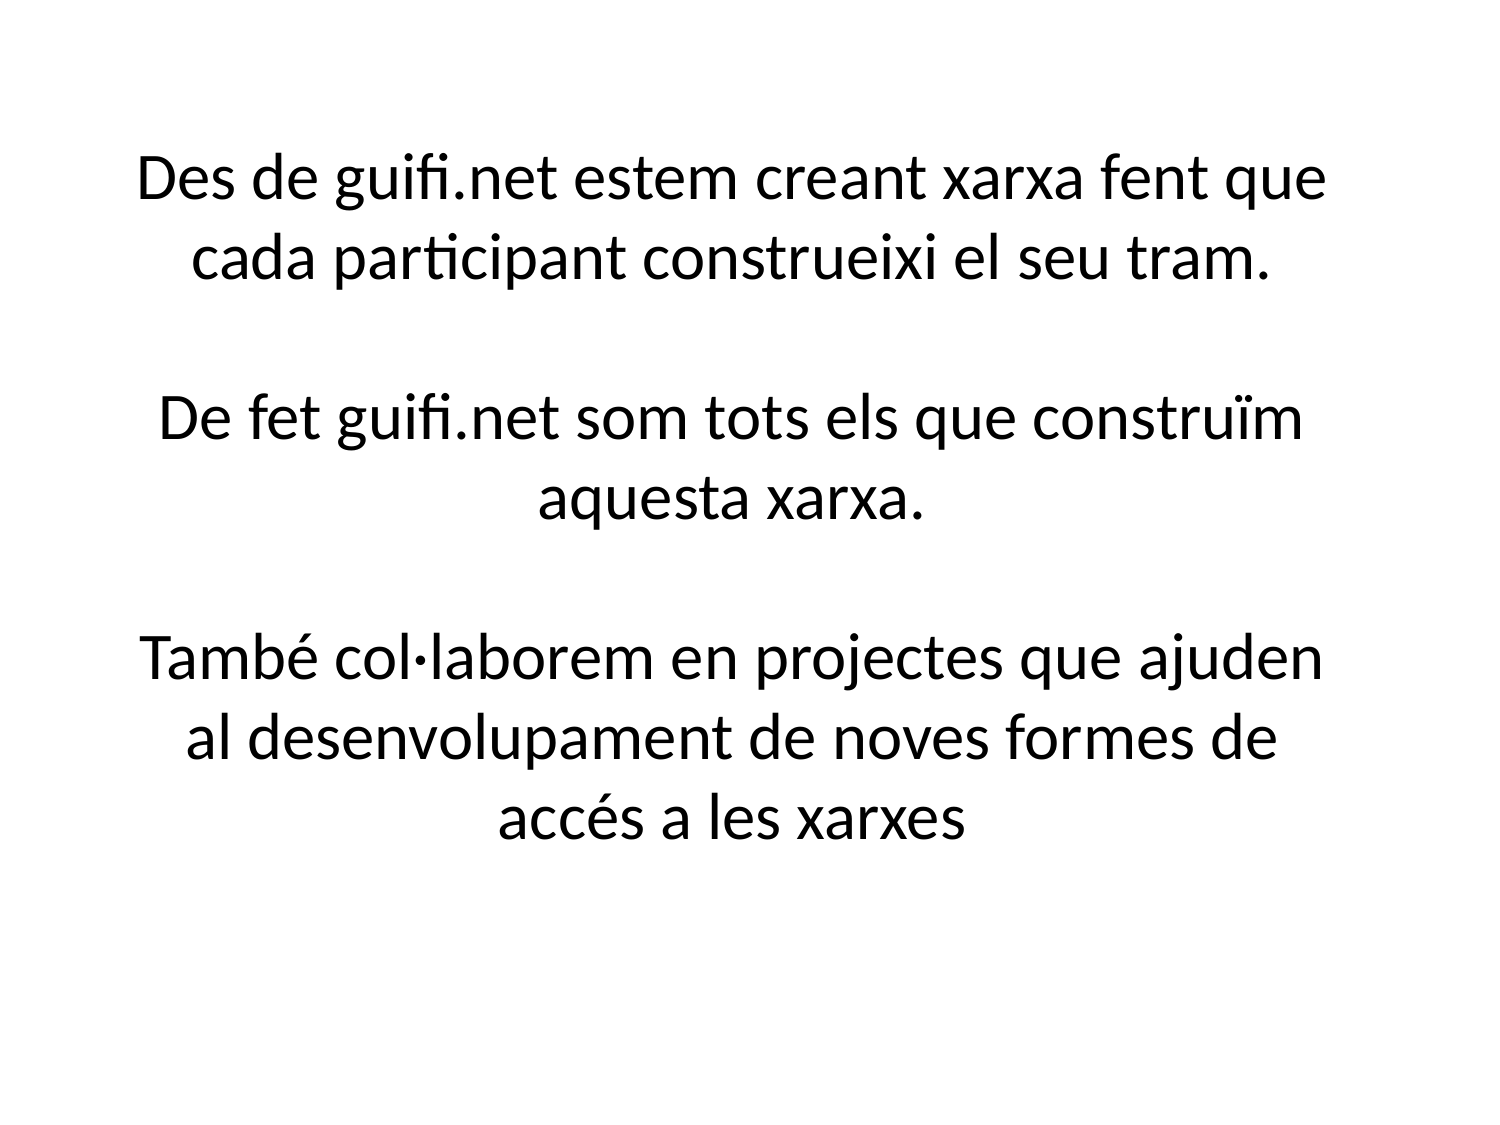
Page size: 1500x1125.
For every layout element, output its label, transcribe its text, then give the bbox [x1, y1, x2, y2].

text_box Des de guifi.net estem creant xarxa fent que cada participant construeixi el seu tram. De fet guifi.net som tots els que construïm aquesta xarxa. També col·laborem en projectes que ajuden al desenvolupament de noves formes de accés a les xarxes [100, 125, 1365, 860]
